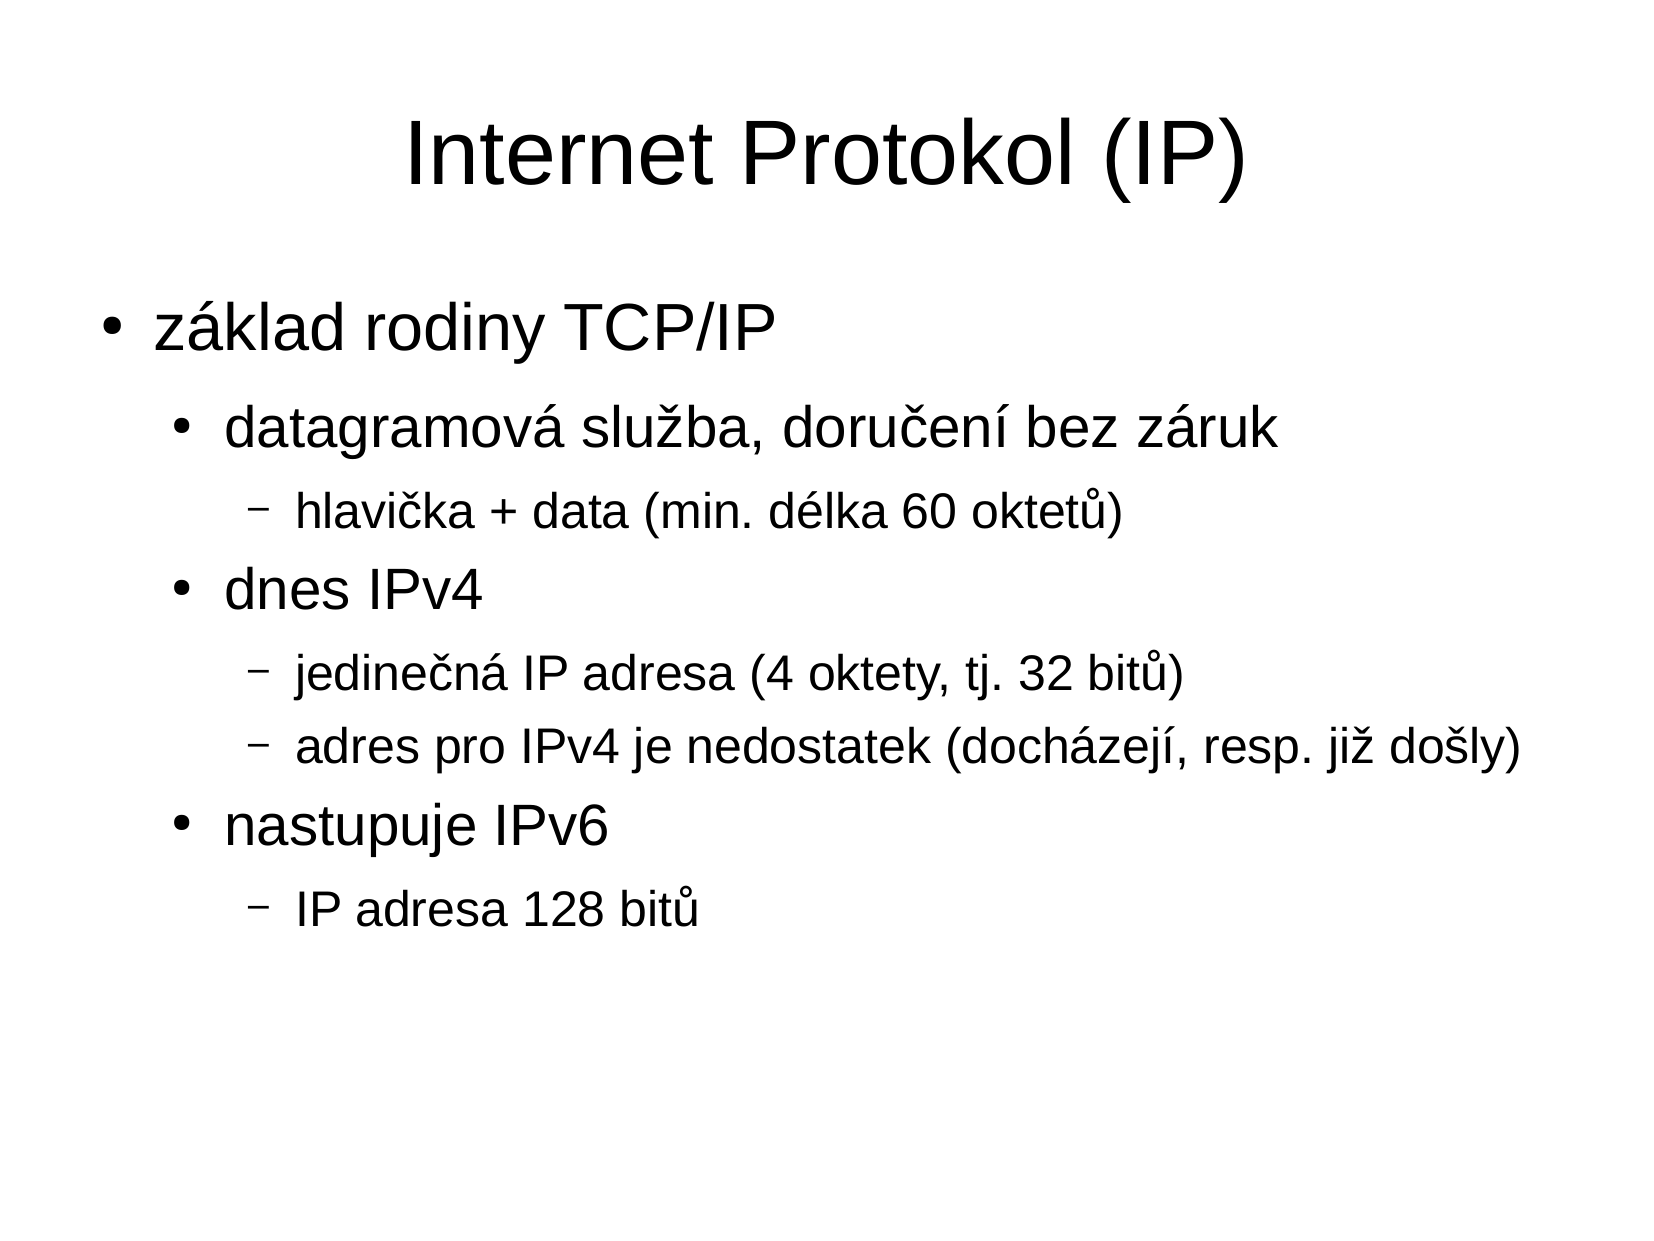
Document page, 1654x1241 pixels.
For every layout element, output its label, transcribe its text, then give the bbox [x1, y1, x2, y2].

title Internet Protokol (IP) [82, 49, 1571, 257]
list základ rodiny TCP/IP datagramová služba, doručení bez záruk hlavička + data (min. délka 60 oktetů) dnes IPv4 jedinečná IP adresa (4 oktety, tj. 32 bitů) adres pro IPv4 je nedostatek (docházejí, resp. již došly) nastupuje IPv6 IP adresa 128 bitů [82, 290, 1571, 1158]
